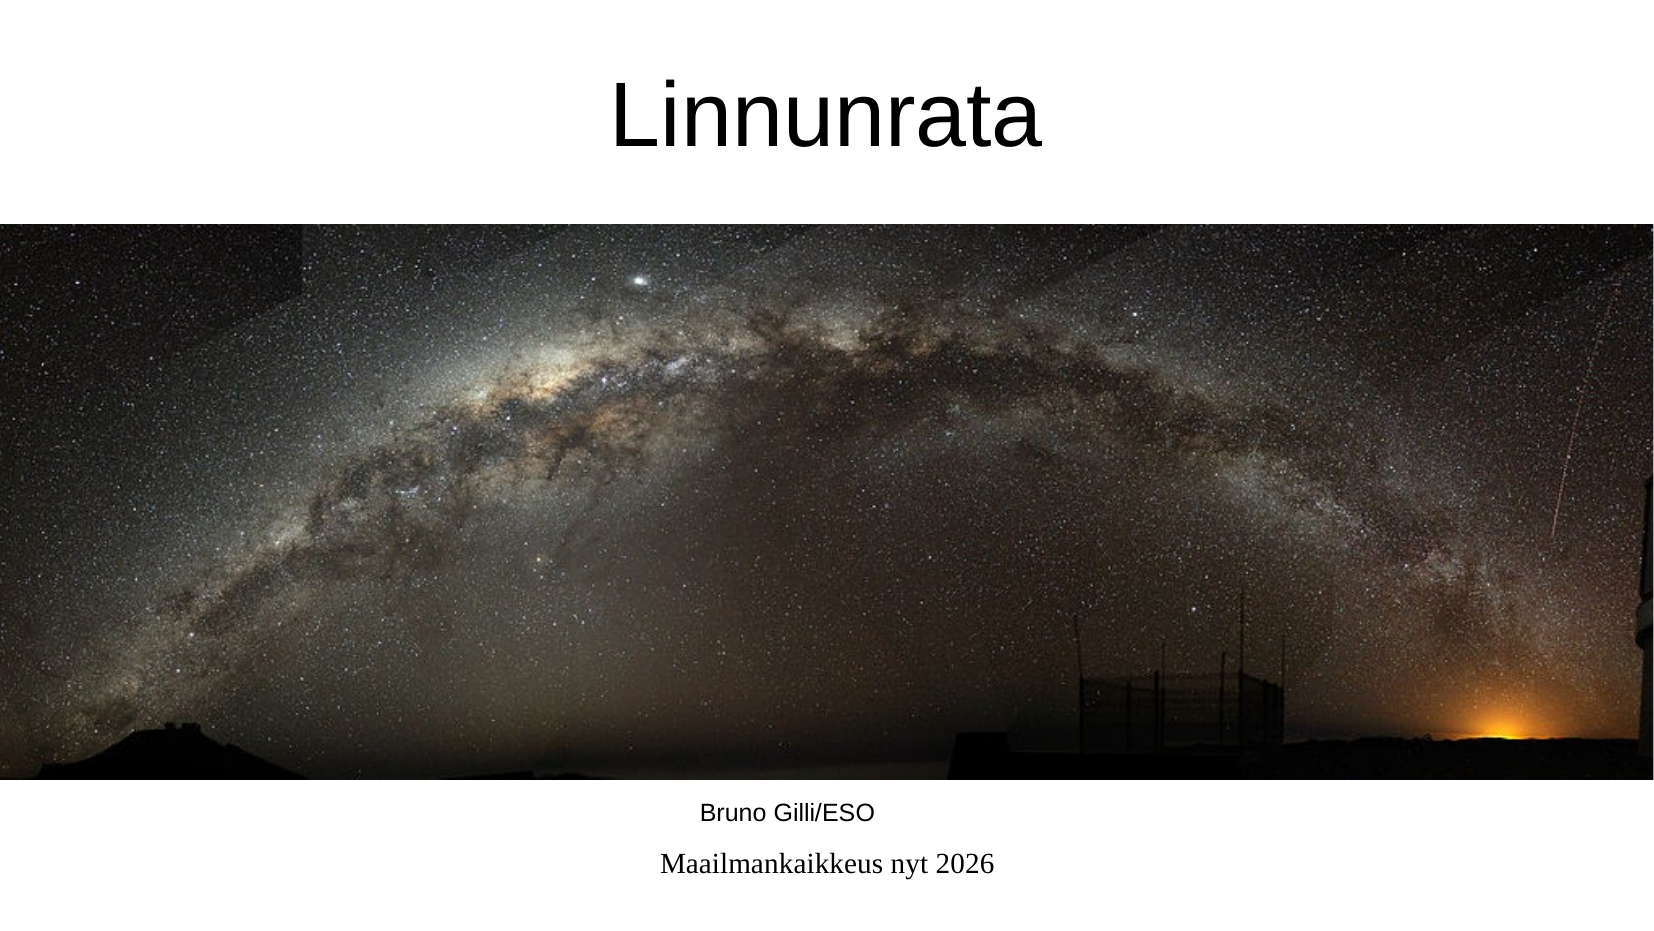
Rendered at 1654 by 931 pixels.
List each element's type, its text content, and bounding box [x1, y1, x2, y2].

title Linnunrata [82, 37, 1571, 193]
picture [0, 224, 1654, 780]
text_box Bruno Gilli/ESO [685, 791, 891, 835]
